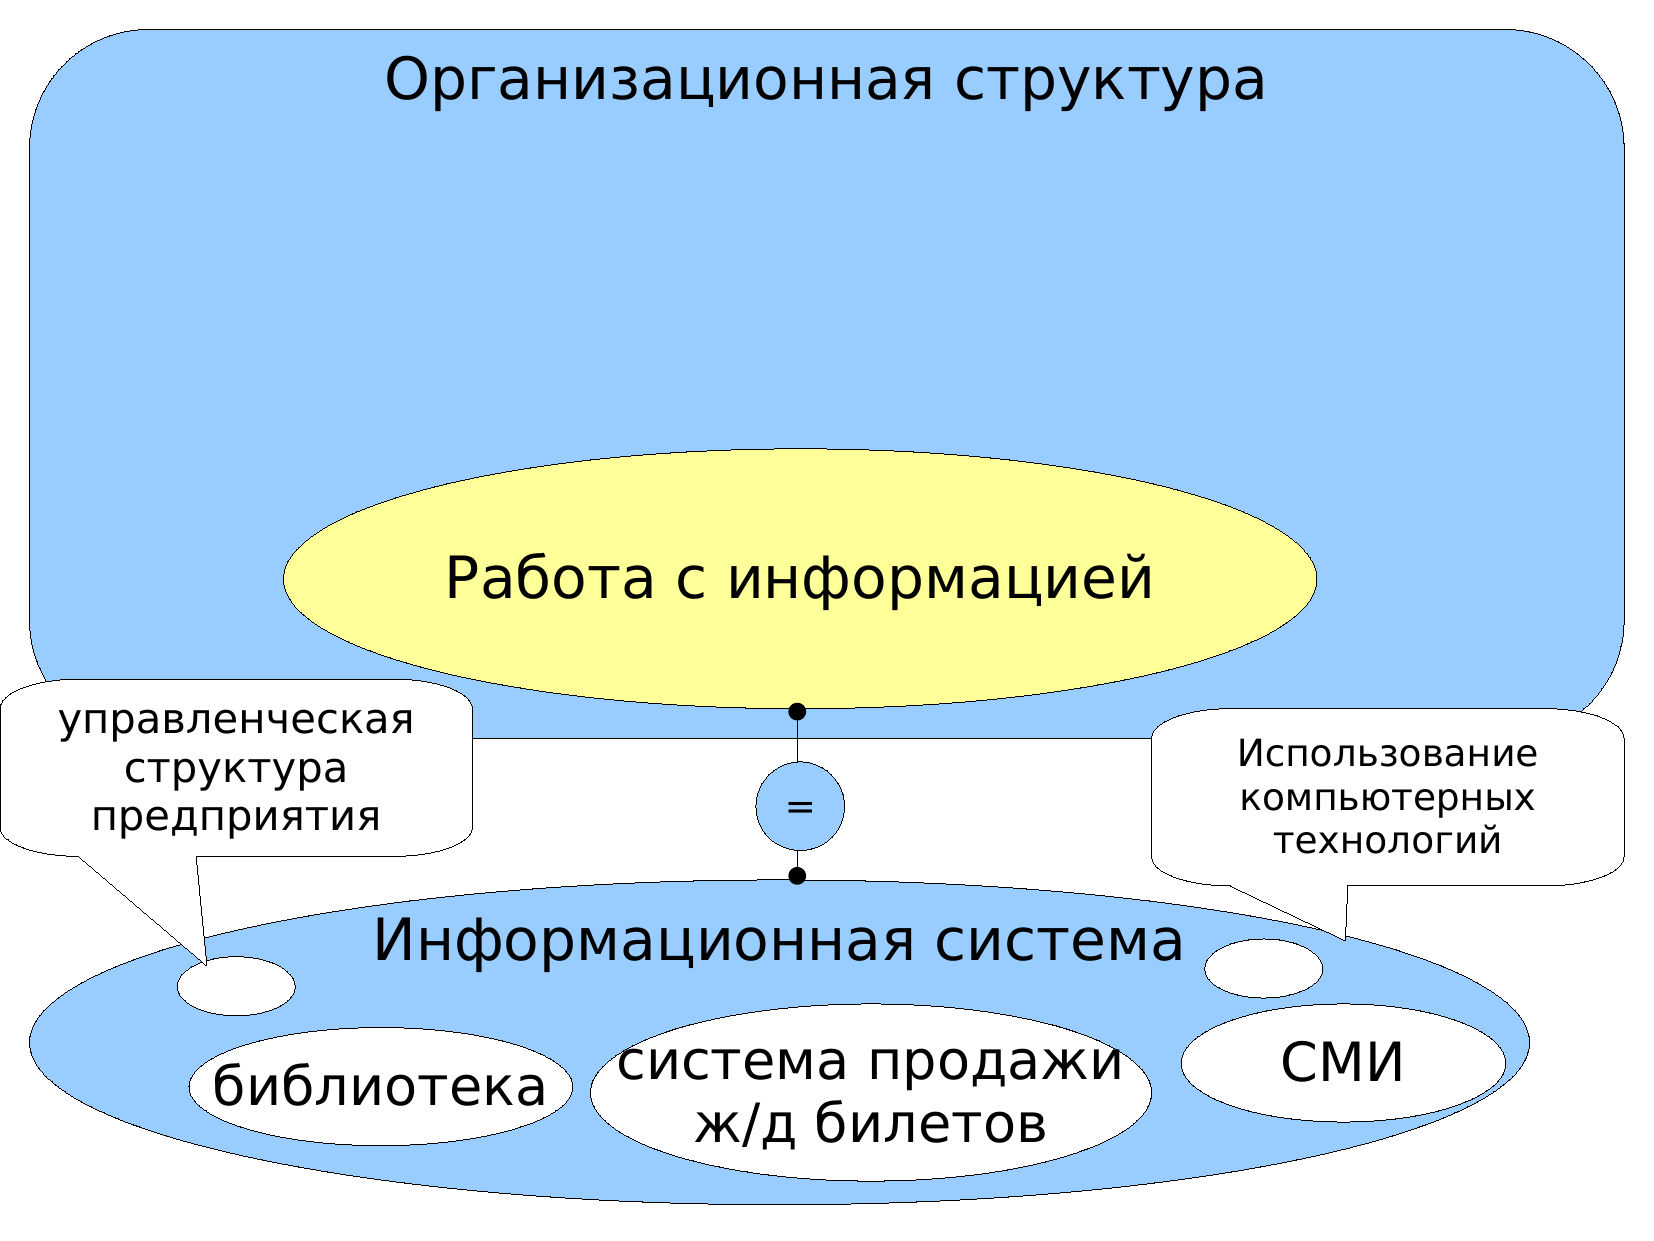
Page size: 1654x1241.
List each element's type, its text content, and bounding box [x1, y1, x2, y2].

text_box Организационная структура [29, 29, 1625, 739]
text_box [1204, 938, 1323, 999]
text_box управленческая структура предприятия [0, 679, 473, 966]
text_box [177, 956, 296, 1016]
text_box Использование компьютерных технологий [1151, 708, 1625, 941]
text_box Информационная система [29, 879, 1530, 1205]
text_box = [755, 761, 845, 851]
text_box система продажи ж/д билетов [590, 1003, 1152, 1182]
text_box СМИ [1181, 1003, 1506, 1123]
text_box библиотека [188, 1027, 573, 1146]
text_box Работа с информацией [283, 448, 1317, 709]
